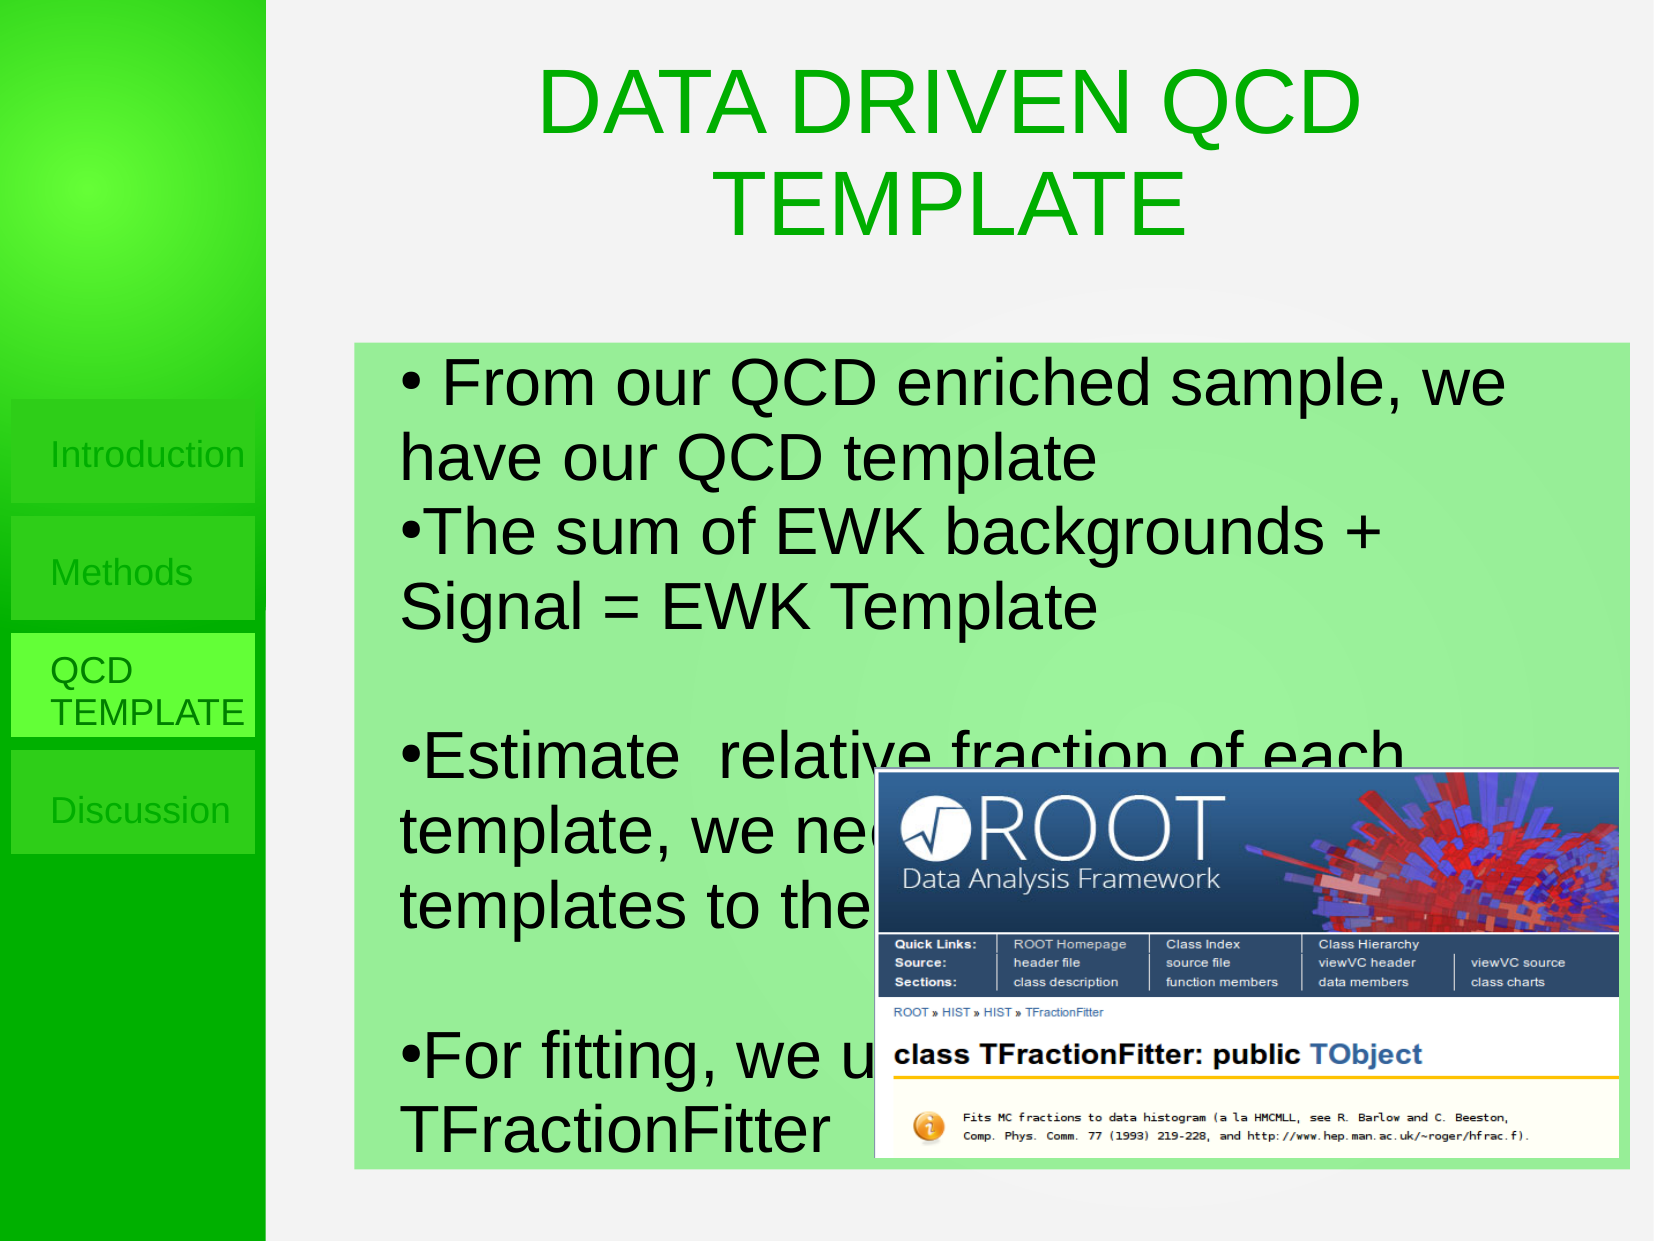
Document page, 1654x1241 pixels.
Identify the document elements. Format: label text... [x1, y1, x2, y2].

picture [874, 767, 1619, 1158]
text_box Discussion [35, 781, 292, 839]
text_box Methods [35, 544, 252, 602]
title DATA DRIVEN QCD TEMPLATE [330, 49, 1571, 257]
subtitle From our QCD enriched sample, we have our QCD template The sum of EWK backgrounds + Signal = EWK Template Estimate relative fraction of each template, we need to fit these two templates to the DATA For fitting, we use the ROOT Class TFractionFitter [354, 342, 1630, 1170]
text_box Introduction [35, 425, 319, 483]
text_box QCD TEMPLATE [35, 642, 265, 741]
